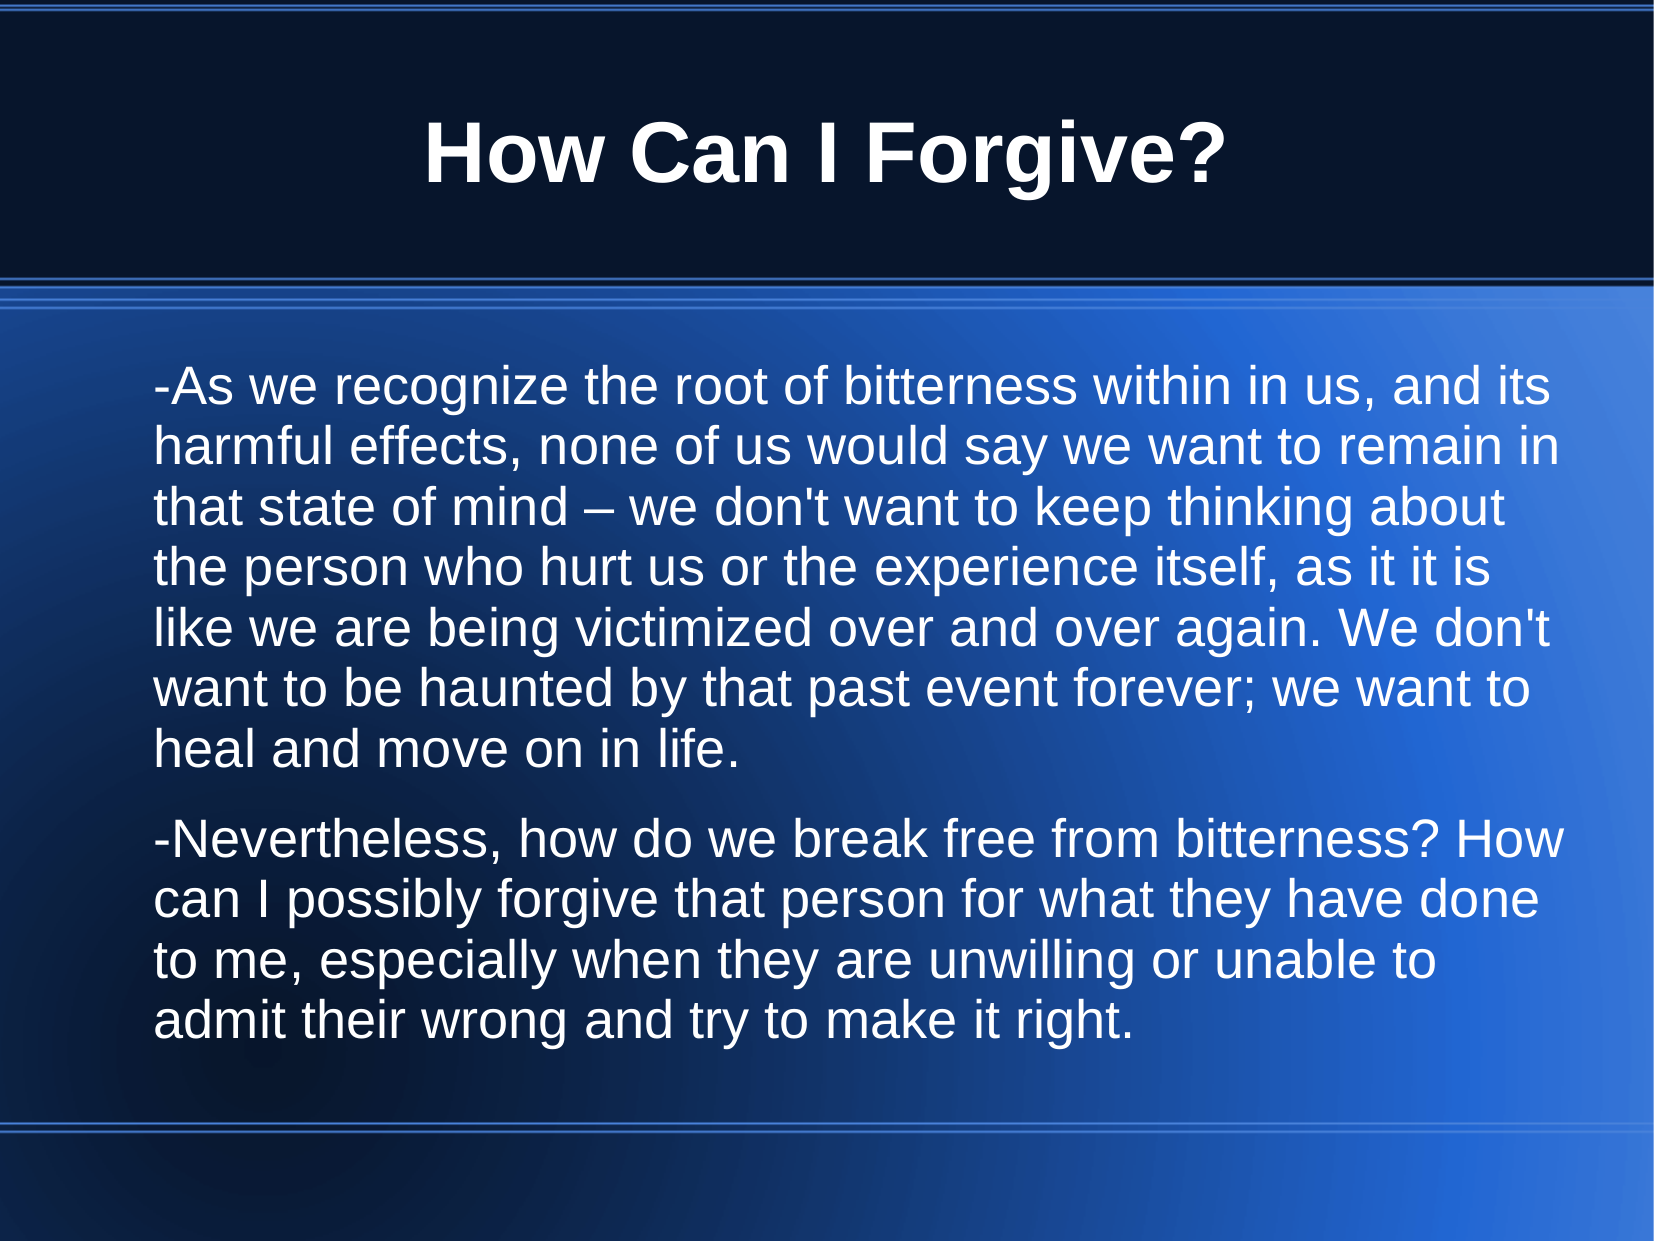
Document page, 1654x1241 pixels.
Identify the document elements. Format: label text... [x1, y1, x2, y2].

picture [0, 0, 1654, 1241]
title How Can I Forgive? [82, 49, 1571, 257]
list -As we recognize the root of bitterness within in us, and its harmful effects, none of us would say we want to remain in that state of mind – we don't want to keep thinking about the person who hurt us or the experience itself, as it it is like we are being victimized over and over again. We don't want to be haunted by that past event forever; we want to heal and move on in life. -Nevertheless, how do we break free from bitterness? How can I possibly forgive that person for what they have done to me, especially when they are unwilling or unable to admit their wrong and try to make it right. [82, 355, 1571, 1058]
